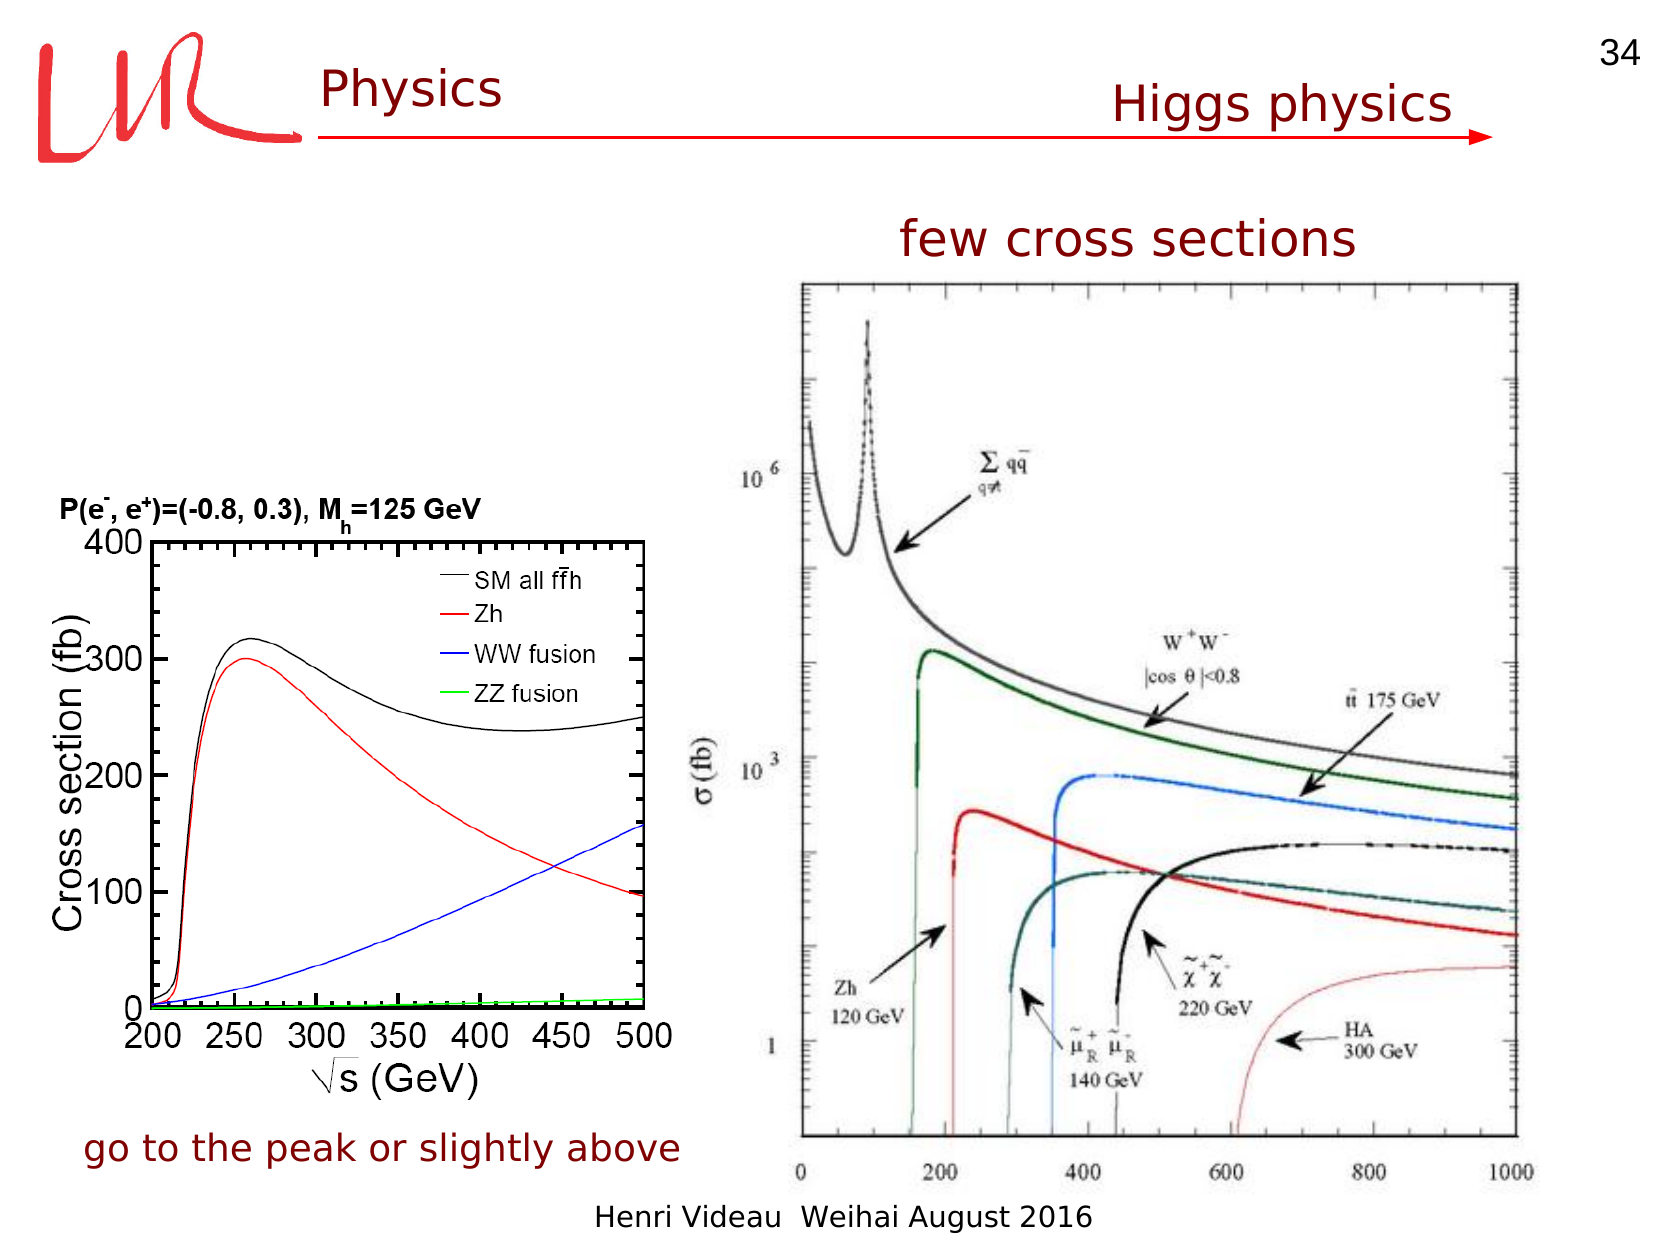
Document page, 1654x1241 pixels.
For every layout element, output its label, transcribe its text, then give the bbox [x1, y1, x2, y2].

text_box Higgs physics [1110, 74, 1456, 134]
text_box few cross sections [899, 210, 1358, 276]
text_box go to the peak or slightly above [83, 1126, 684, 1171]
picture [36, 220, 1585, 1196]
picture [38, 32, 302, 163]
